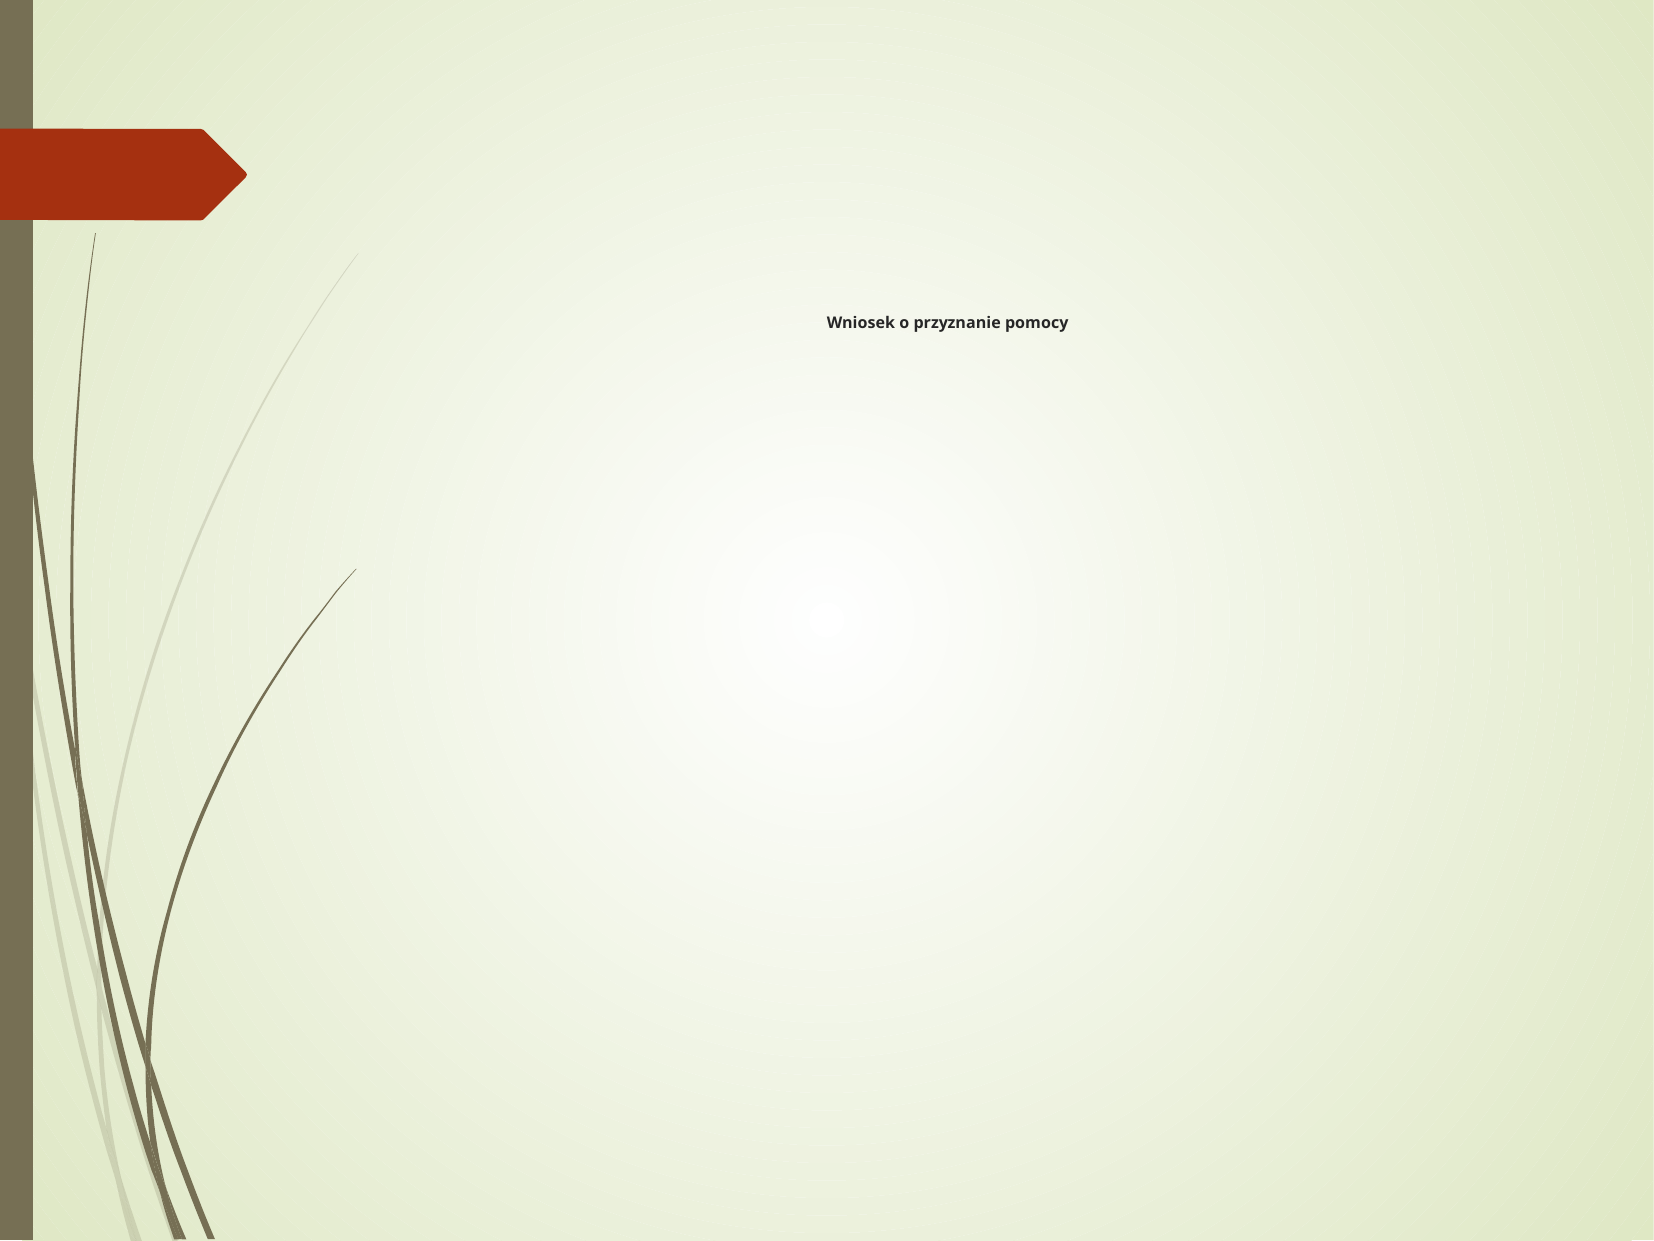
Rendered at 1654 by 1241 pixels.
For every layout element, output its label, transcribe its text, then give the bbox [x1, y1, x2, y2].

title Wniosek o przyznanie pomocy [351, 112, 1544, 345]
